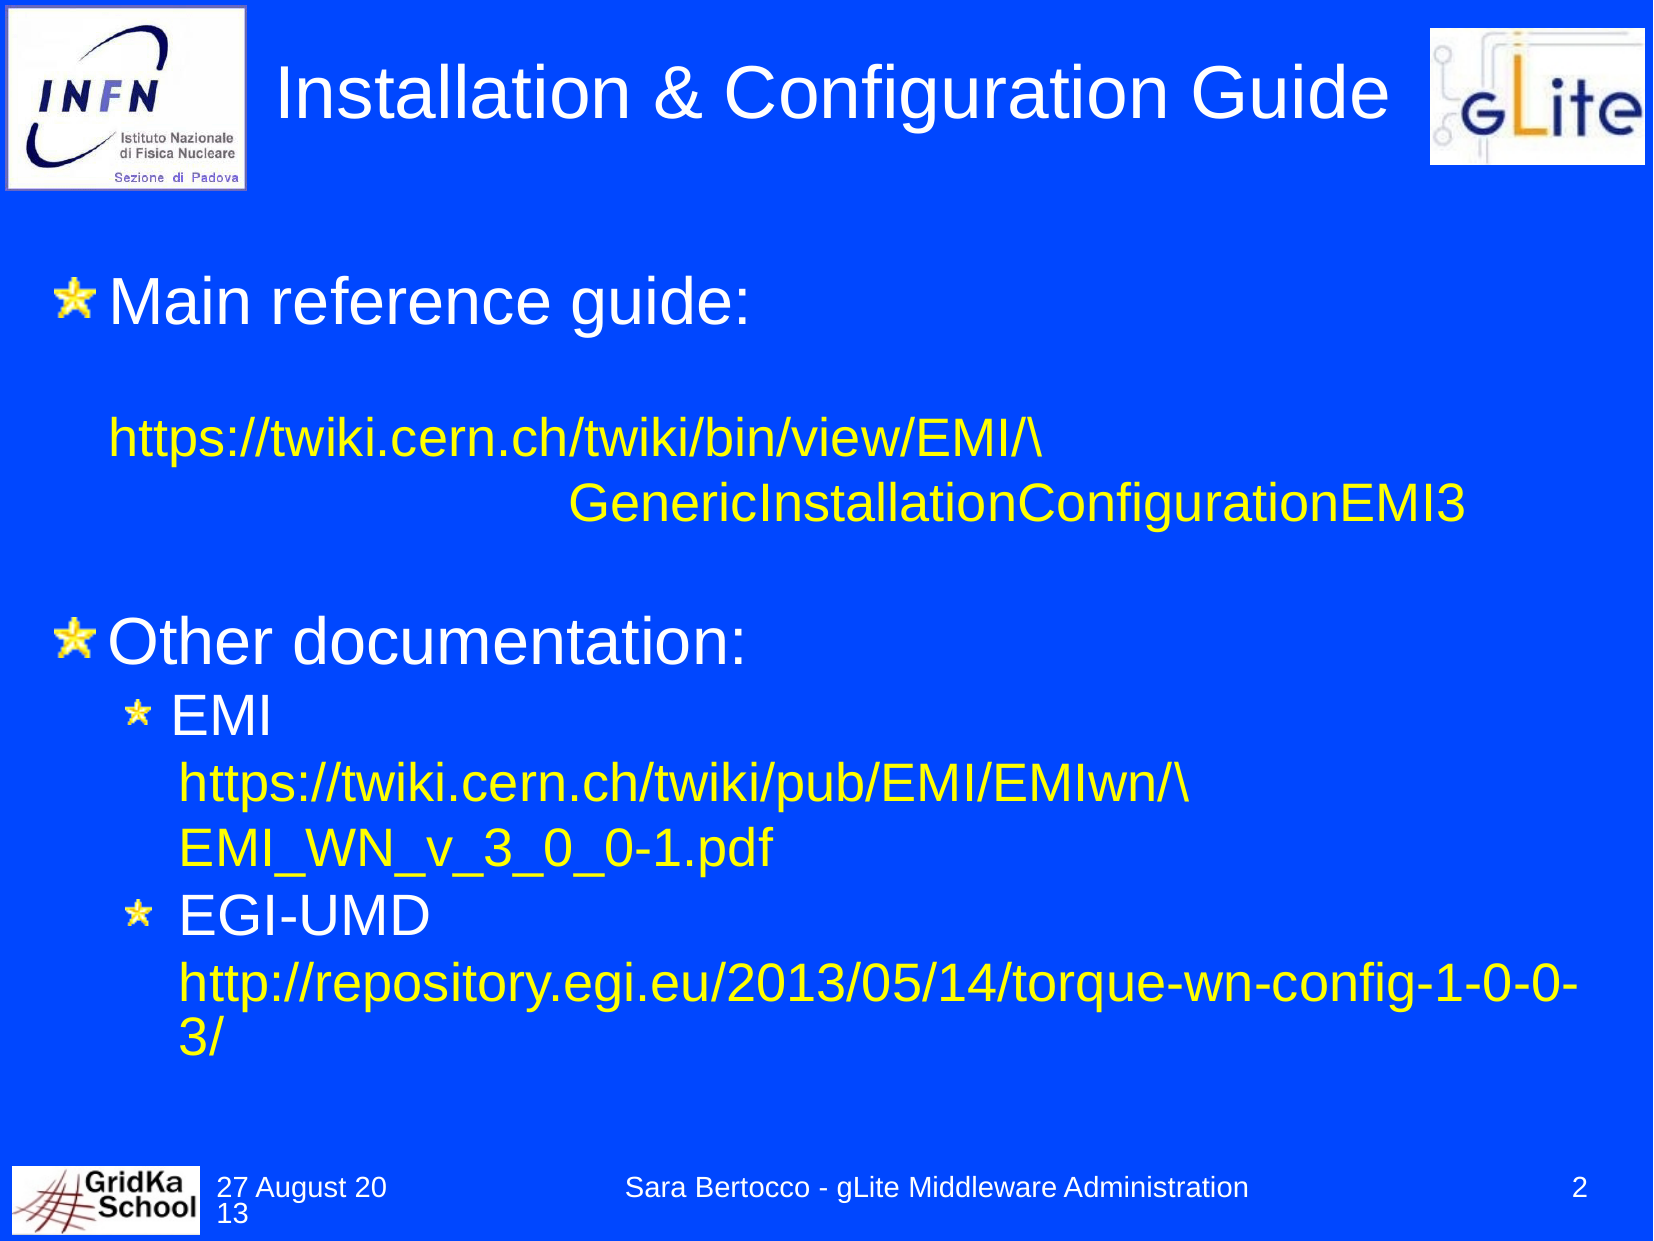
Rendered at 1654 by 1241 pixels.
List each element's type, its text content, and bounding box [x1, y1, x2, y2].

title Installation & Configuration Guide [21, 0, 1645, 187]
picture [5, 5, 247, 191]
picture [1430, 28, 1645, 165]
text_box Main reference guide: https://twiki.cern.ch/twiki/bin/view/EMI/\ GenericInstallationConfigurationEMI3 Other documentation: EMI https://twiki.cern.ch/twiki/pub/EMI/EMIwn/\ EMI_WN_v_3_0_0-1.pdf EGI-UMD http://repository.egi.eu/2013/05/14/torque-wn-config-1-0-0-3/ [22, 250, 1616, 1241]
picture [12, 1166, 22, 1235]
